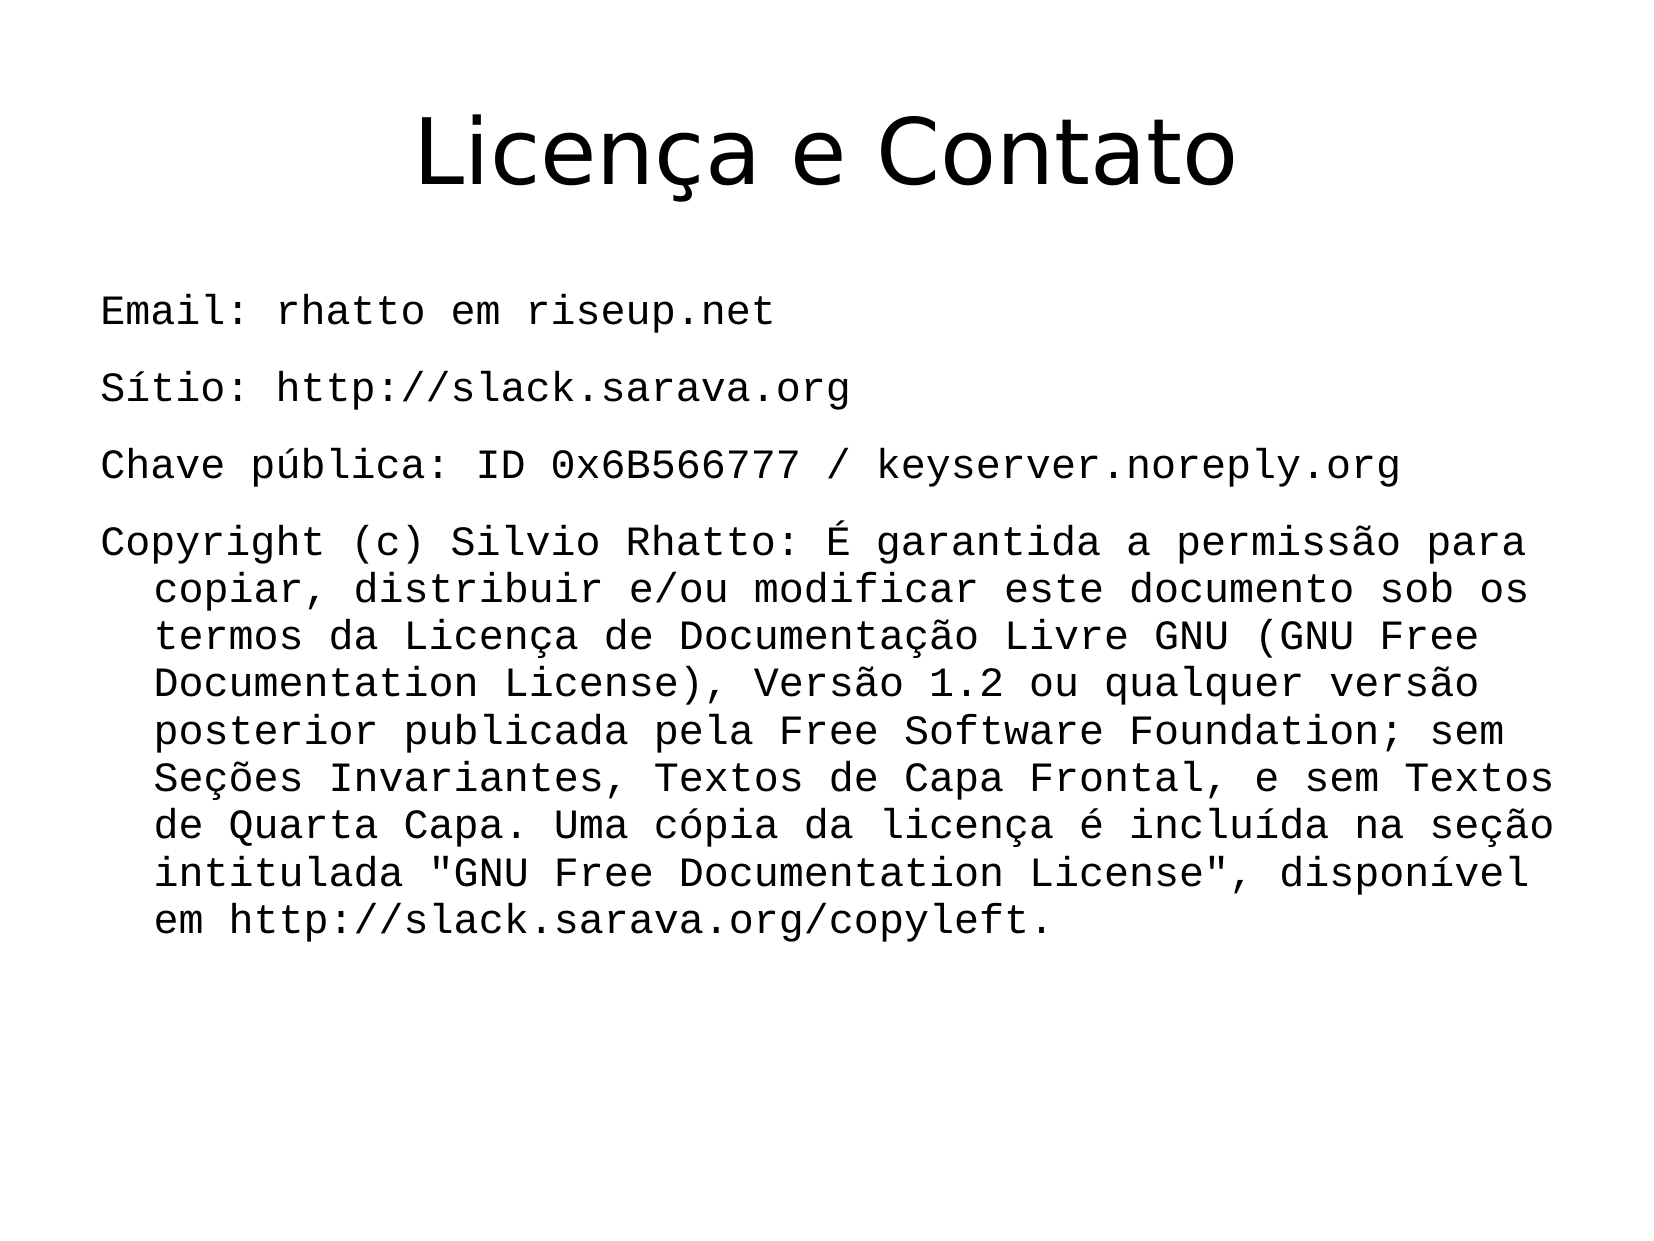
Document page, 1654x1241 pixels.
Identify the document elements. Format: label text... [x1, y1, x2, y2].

list Email: rhatto em riseup.net Sítio: http://slack.sarava.org Chave pública: ID 0x6B566777 / keyserver.noreply.org Copyright (c) Silvio Rhatto: É garantida a permissão para copiar, distribuir e/ou modificar este documento sob os termos da Licença de Documentação Livre GNU (GNU Free Documentation License), Versão 1.2 ou qualquer versão posterior publicada pela Free Software Foundation; sem Seções Invariantes, Textos de Capa Frontal, e sem Textos de Quarta Capa. Uma cópia da licença é incluída na seção intitulada "GNU Free Documentation License", disponível em http://slack.sarava.org/copyleft. [82, 290, 1595, 1109]
title Licença e Contato [82, 49, 1571, 257]
